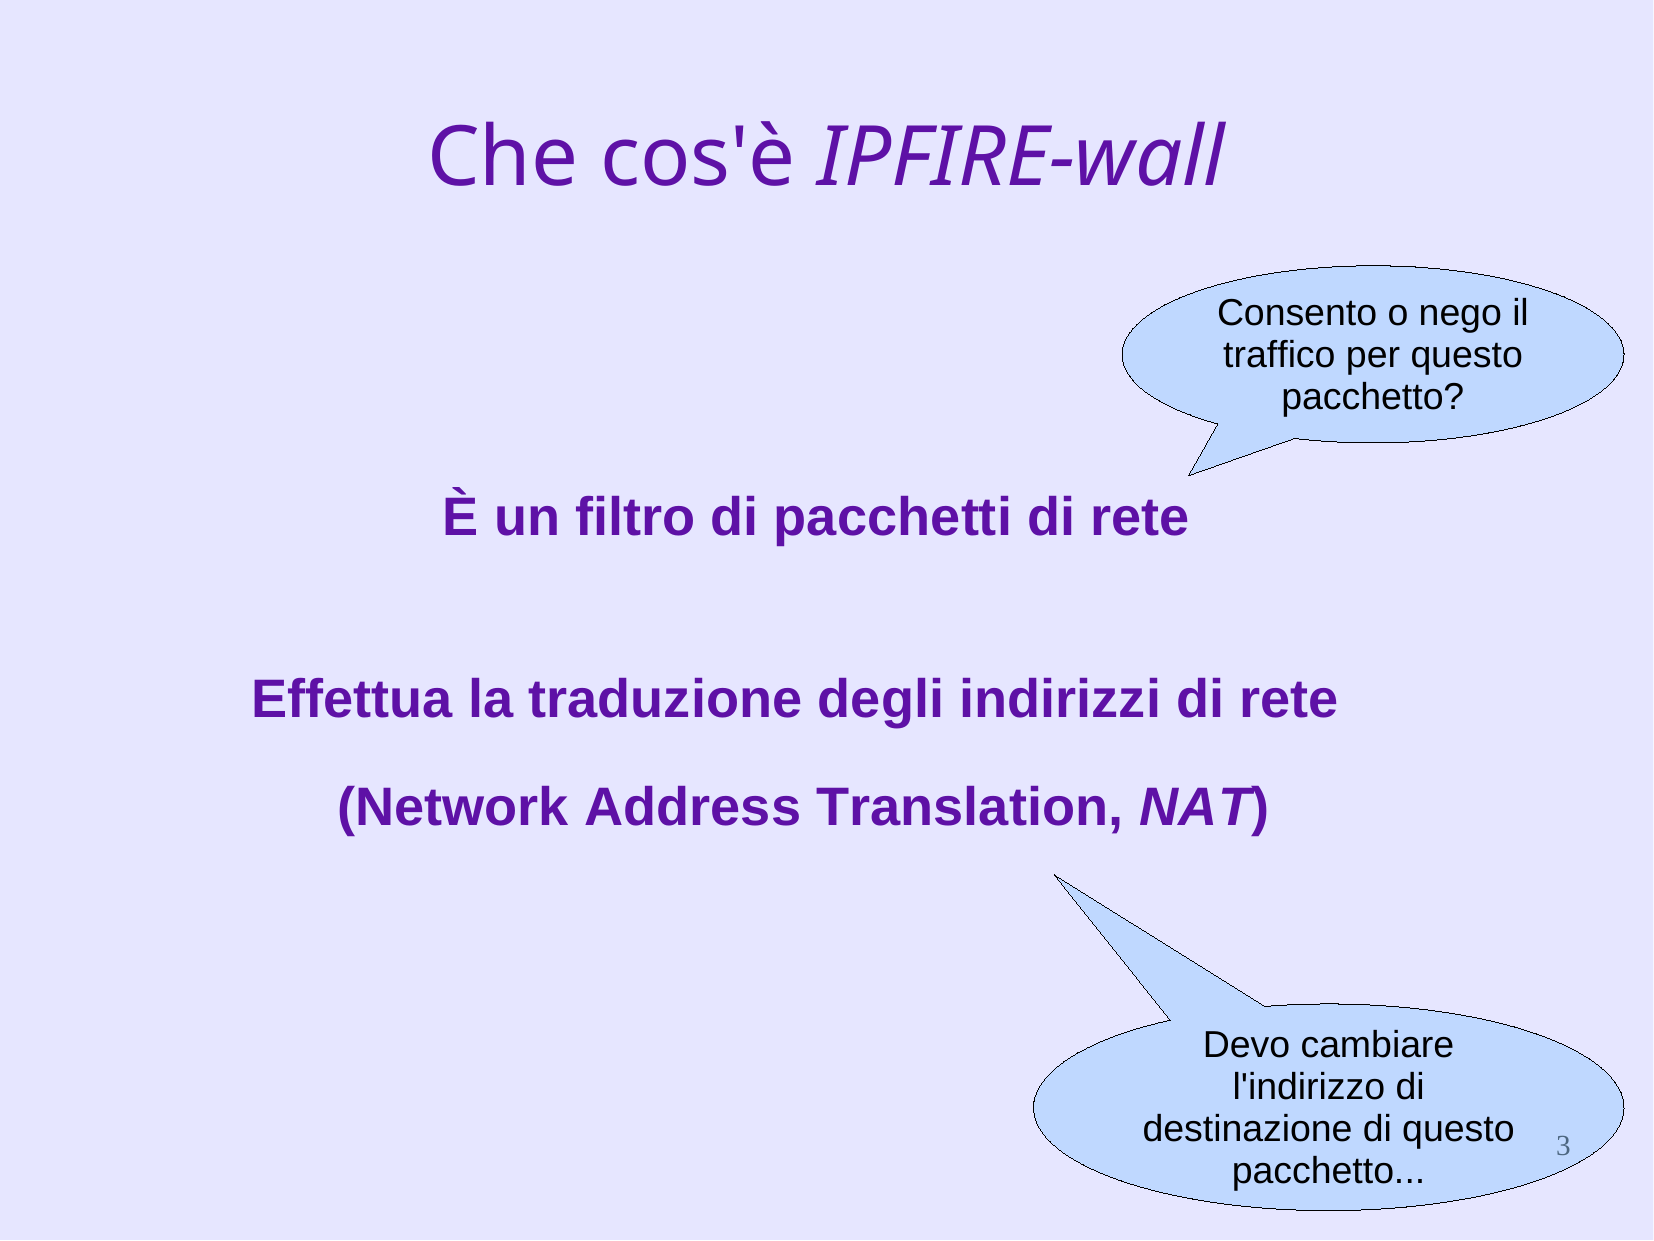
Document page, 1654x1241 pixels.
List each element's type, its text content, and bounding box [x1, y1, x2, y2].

text_box Consento o nego il traffico per questo pacchetto? [1122, 265, 1625, 476]
subtitle È un filtro di pacchetti di rete [47, 413, 1536, 621]
text_box Effettua la traduzione degli indirizzi di rete (Network Address Translation, NAT) [59, 649, 1548, 857]
text_box Devo cambiare l'indirizzo di destinazione di questo pacchetto... [1033, 874, 1625, 1211]
title Che cos'è IPFIRE-wall [82, 49, 1571, 257]
